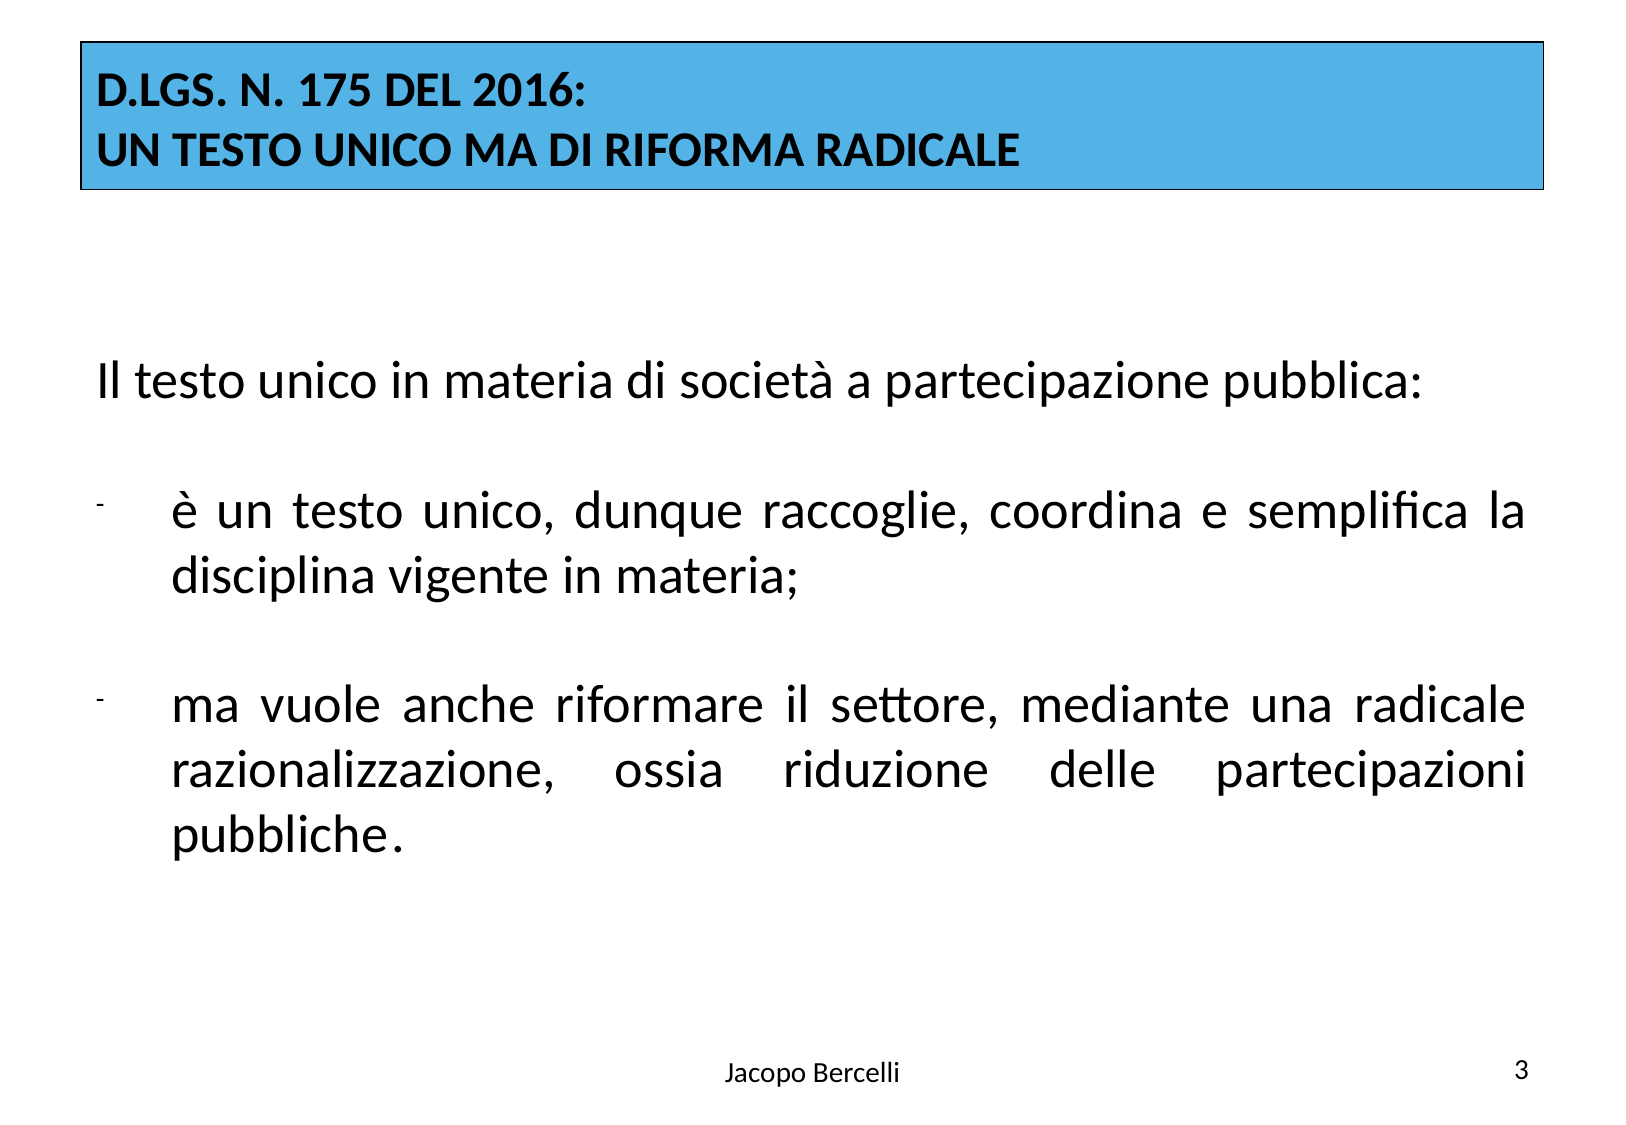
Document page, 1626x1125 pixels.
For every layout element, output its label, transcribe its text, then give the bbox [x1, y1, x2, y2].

slide_number <numero> [1164, 1042, 1544, 1103]
text_box D.LGS. N. 175 DEL 2016: UN TESTO UNICO MA DI RIFORMA RADICALE [81, 42, 1544, 184]
text_box Il testo unico in materia di società a partecipazione pubblica: è un testo unico, dunque raccoglie, coordina e semplifica la disciplina vigente in materia; ma vuole anche riformare il settore, mediante una radicale razionalizzazione, ossia riduzione delle partecipazioni pubbliche . [81, 184, 1544, 1024]
text_box Jacopo Bercelli [633, 1046, 992, 1097]
